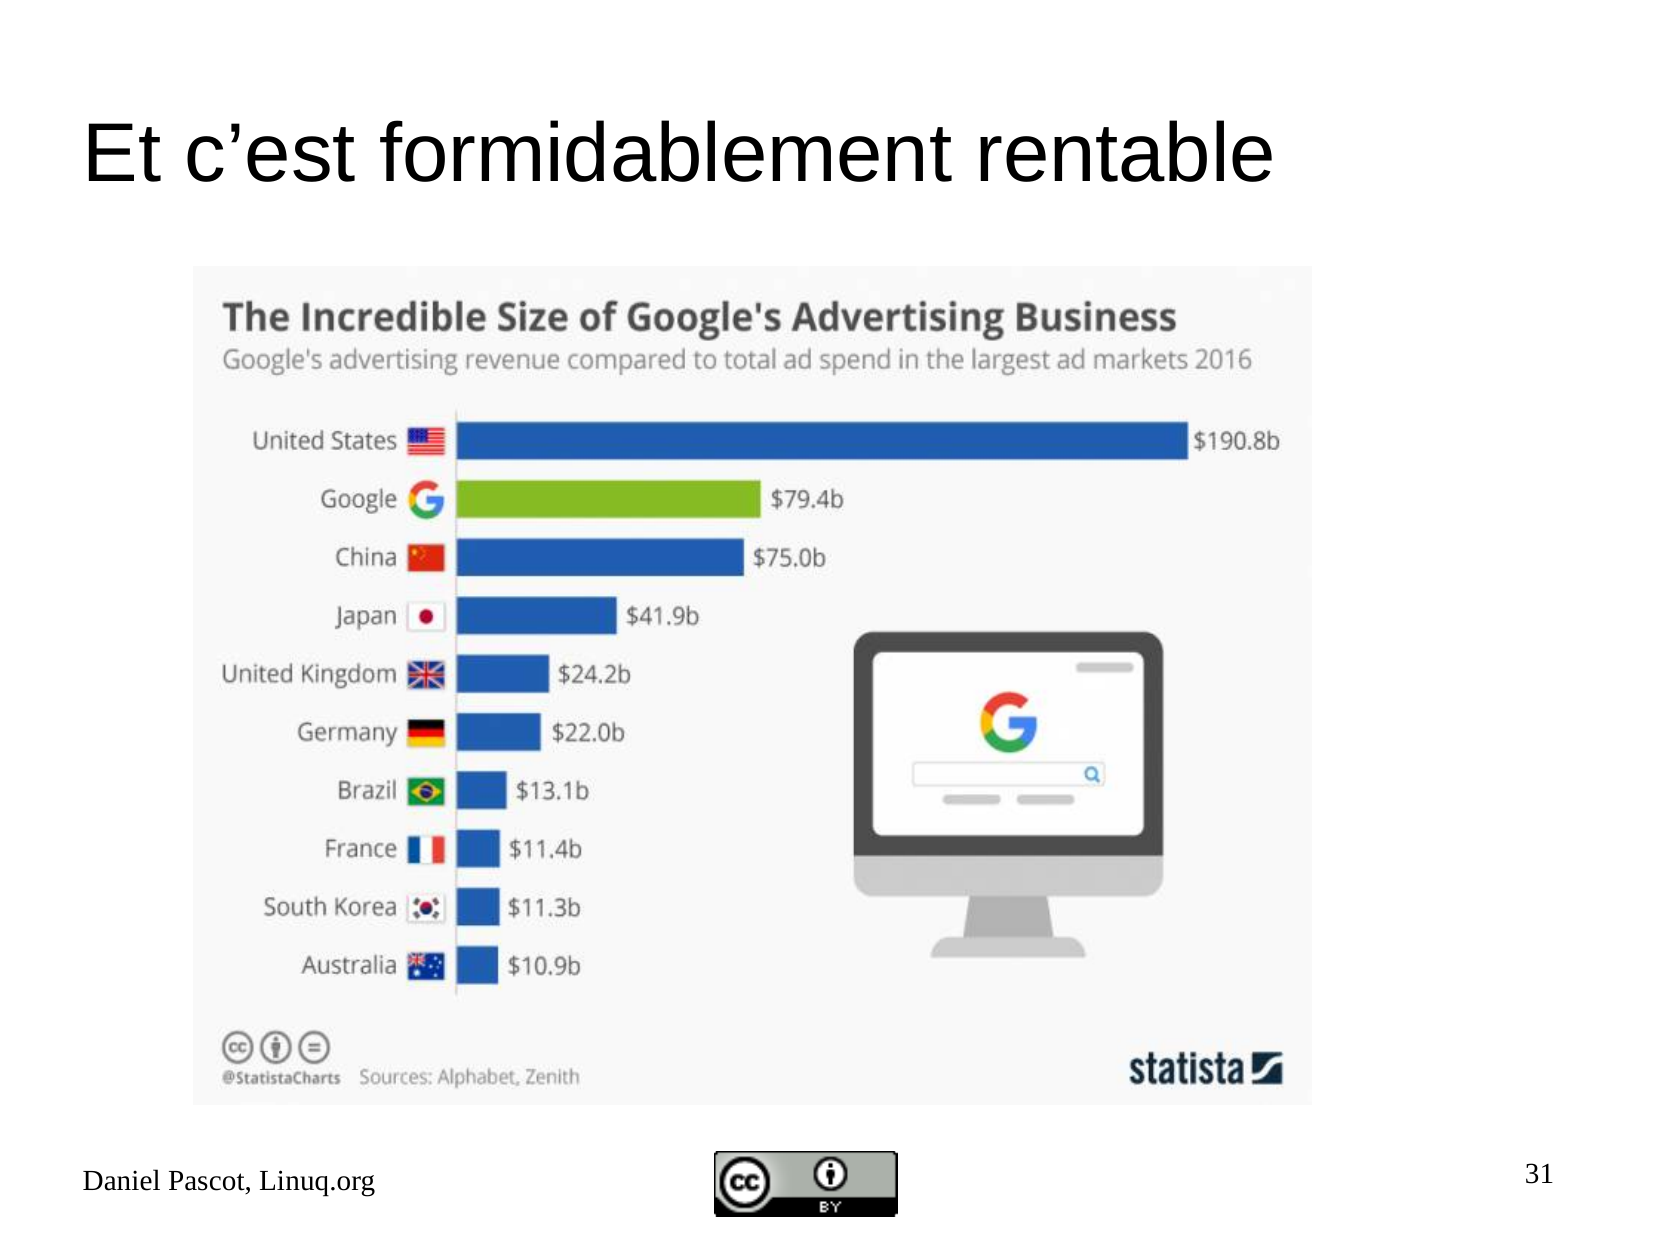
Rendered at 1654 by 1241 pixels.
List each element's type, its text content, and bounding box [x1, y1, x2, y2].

title Et c’est formidablement rentable [82, 49, 1571, 257]
picture [714, 1151, 898, 1217]
picture [193, 266, 1312, 1105]
